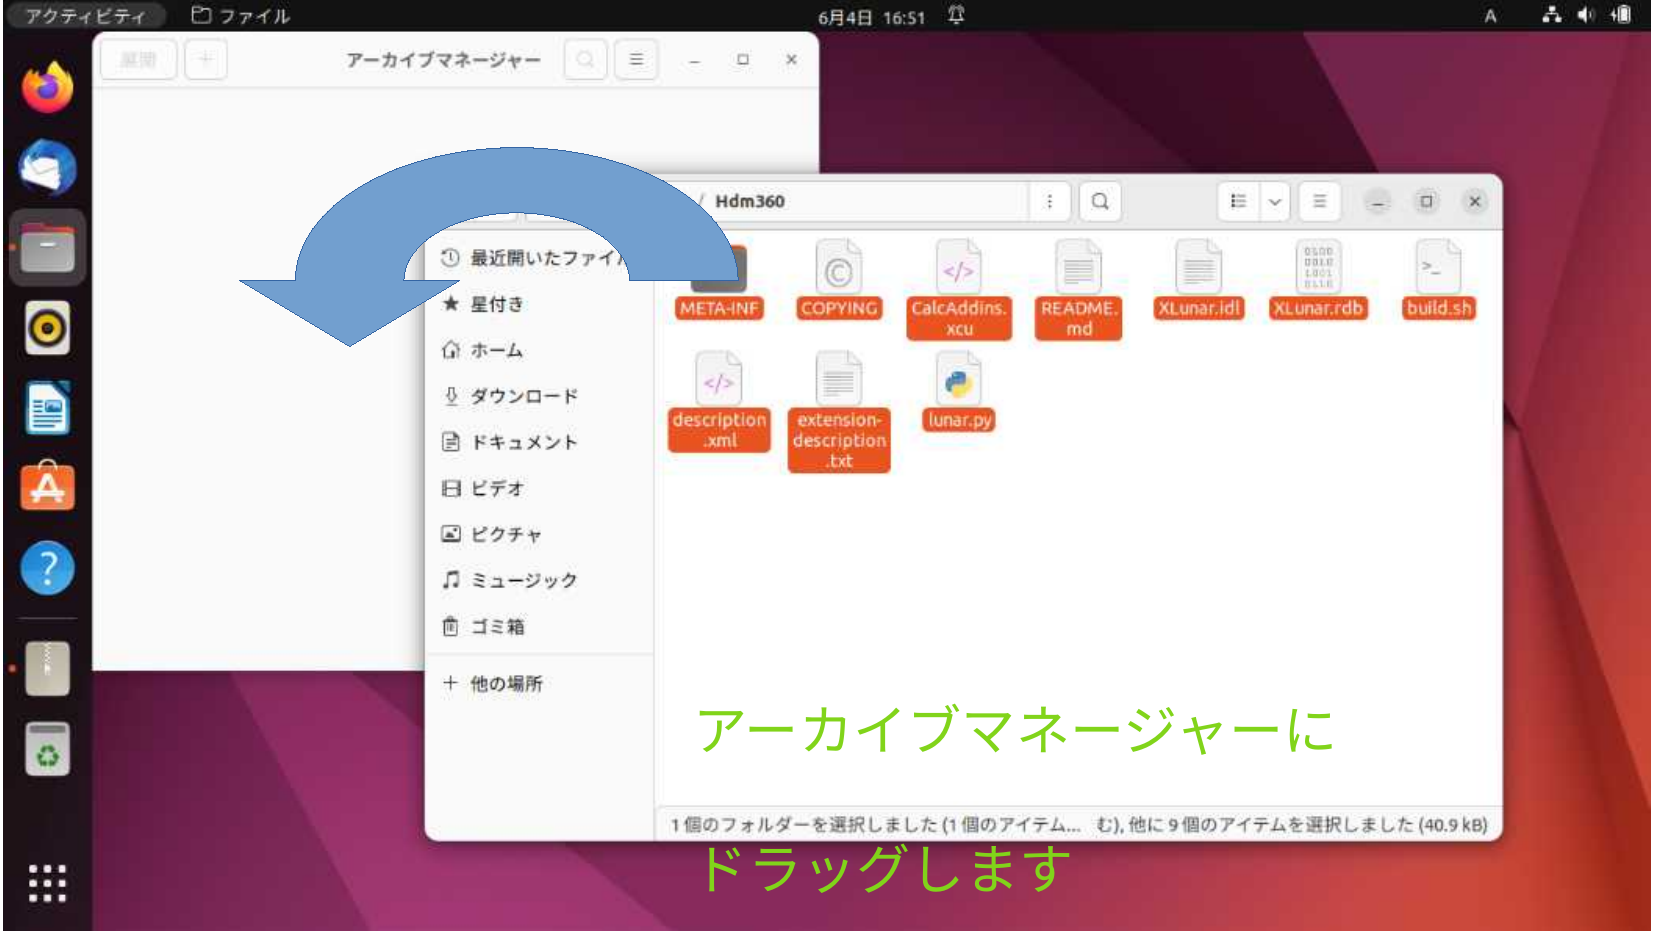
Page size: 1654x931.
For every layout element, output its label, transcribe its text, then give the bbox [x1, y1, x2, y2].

picture [3, 0, 1651, 931]
text_box アーカイブマネージャーに ドラッグします [679, 679, 1447, 931]
text_box [239, 147, 739, 347]
